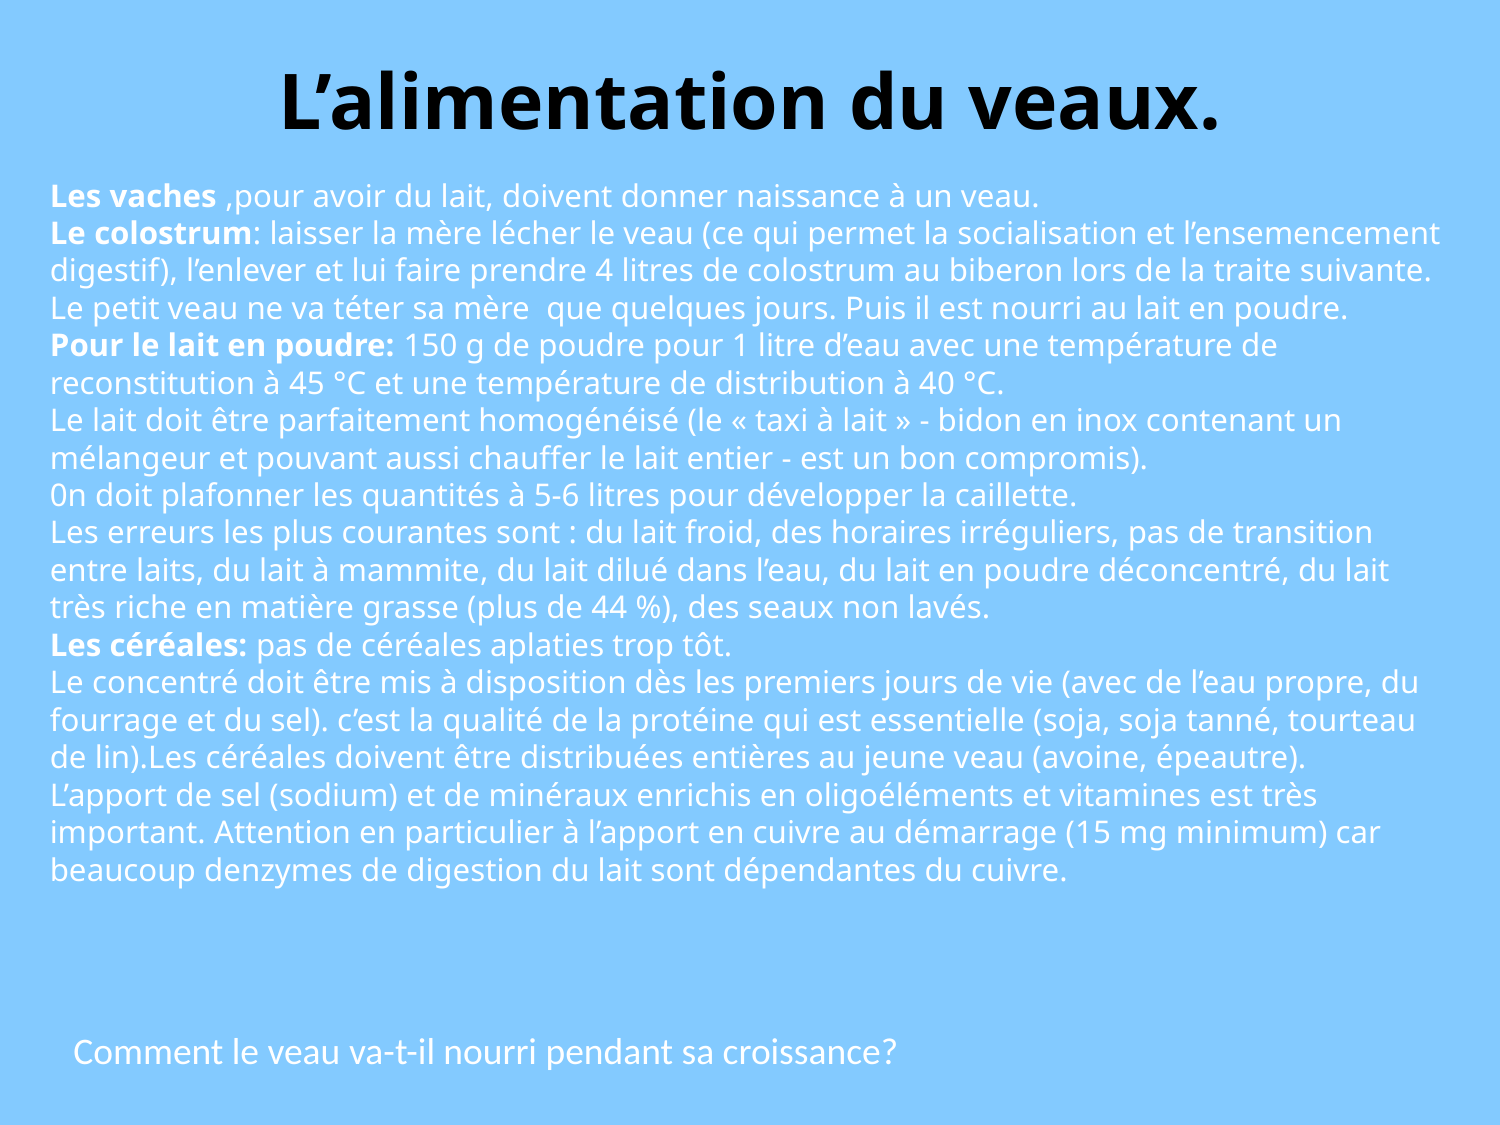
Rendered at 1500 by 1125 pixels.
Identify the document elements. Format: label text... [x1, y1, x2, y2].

text_box Comment le veau va-t-il nourri pendant sa croissance? [58, 1019, 1219, 1080]
text_box L’alimentation du veaux. [74, 45, 1425, 153]
text_box Les vaches ,pour avoir du lait, doivent donner naissance à un veau. Le colostrum: laisser la mère lécher le veau (ce qui permet la socialisation et l’ensemencement digestif), l’enlever et lui faire prendre 4 litres de colostrum au biberon lors de la traite suivante. Le petit veau ne va téter sa mère que quelques jours. Puis il est nourri au lait en poudre. Pour le lait en poudre: 150 g de poudre pour 1 litre d’eau avec une température de reconstitution à 45 °C et une température de distribution à 40 °C. Le lait doit être parfaitement homogénéisé (le « taxi à lait » - bidon en inox contenant un mélangeur et pouvant aussi chauffer le lait entier - est un bon compromis). 0n doit plafonner les quantités à 5-6 litres pour développer la caillette. Les erreurs les plus courantes sont : du lait froid, des horaires irréguliers, pas de transition entre laits, du lait à mammite, du lait dilué dans l’eau, du lait en poudre déconcentré, du lait très riche en matière grasse (plus de 44 %), des seaux non lavés. Les céréales: pas de céréales aplaties trop tôt. Le concentré doit être mis à disposition dès les premiers jours de vie (avec de l’eau propre, du fourrage et du sel). c’est la qualité de la protéine qui est essentielle (soja, soja tanné, tourteau de lin).Les céréales doivent être distribuées entières au jeune veau (avoine, épeautre ). L’apport de sel (sodium) et de minéraux enrichis en oligoéléments et vitamines est très important. Attention en particulier à l’apport en cuivre au démarrage (15 mg minimum) car beaucoup denzymes de digestion du lait sont dépendantes du cuivre. [35, 168, 1465, 1007]
